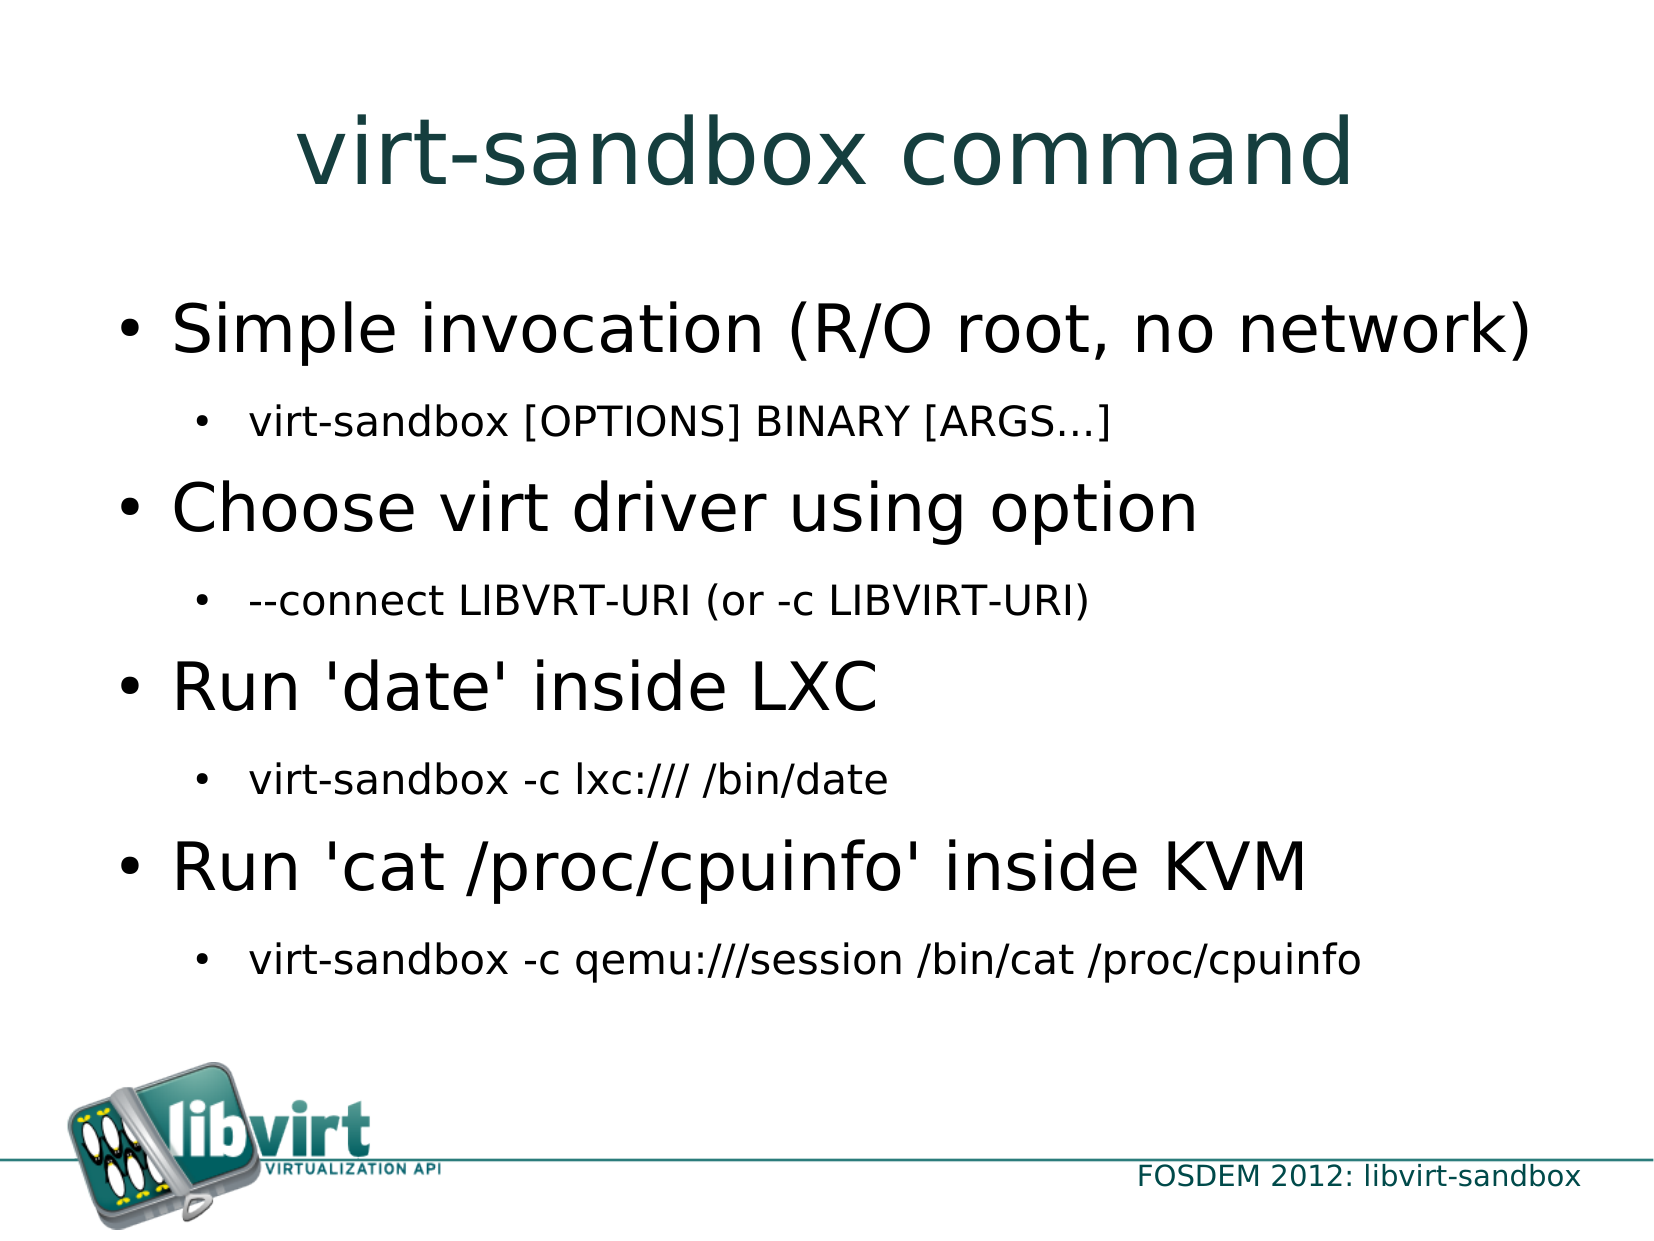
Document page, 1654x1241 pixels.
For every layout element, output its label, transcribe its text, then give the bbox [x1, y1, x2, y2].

picture [0, 1062, 1654, 1230]
title virt-sandbox command [82, 49, 1571, 257]
text_box FOSDEM 2012: libvirt-sandbox [1122, 1151, 1654, 1211]
list Simple invocation (R/O root, no network) virt-sandbox [OPTIONS] BINARY [ARGS...] Choose virt driver using option --connect LIBVRT-URI (or -c LIBVIRT-URI) Run 'date' inside LXC virt-sandbox -c lxc:/// /bin/date Run 'cat /proc/cpuinfo' inside KVM virt-sandbox -c qemu:///session /bin/cat /proc/cpuinfo [82, 290, 1571, 1062]
